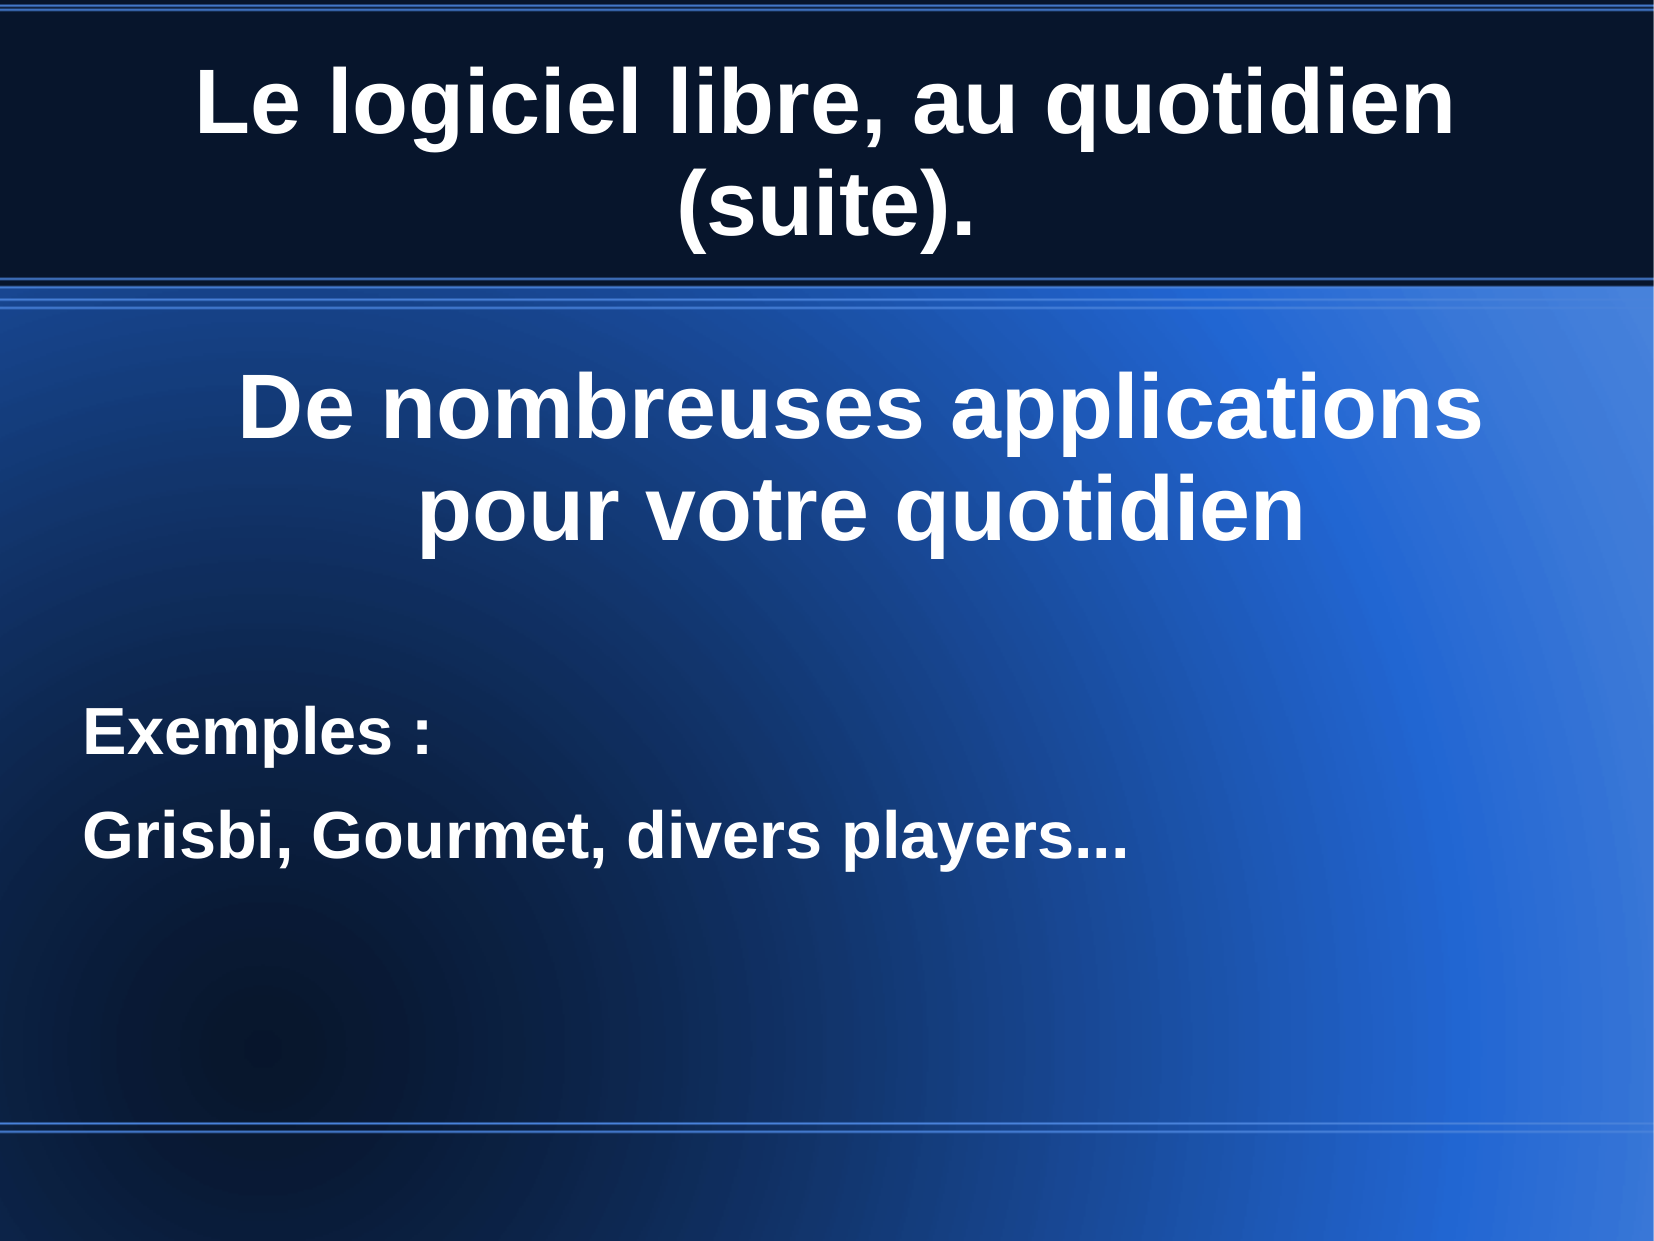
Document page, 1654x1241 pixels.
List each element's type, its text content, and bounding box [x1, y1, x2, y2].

picture [0, 0, 1654, 1241]
title Le logiciel libre, au quotidien (suite). [82, 49, 1571, 257]
list De nombreuses applications pour votre quotidien Exemples : Grisbi, Gourmet, divers players... [82, 355, 1571, 1075]
